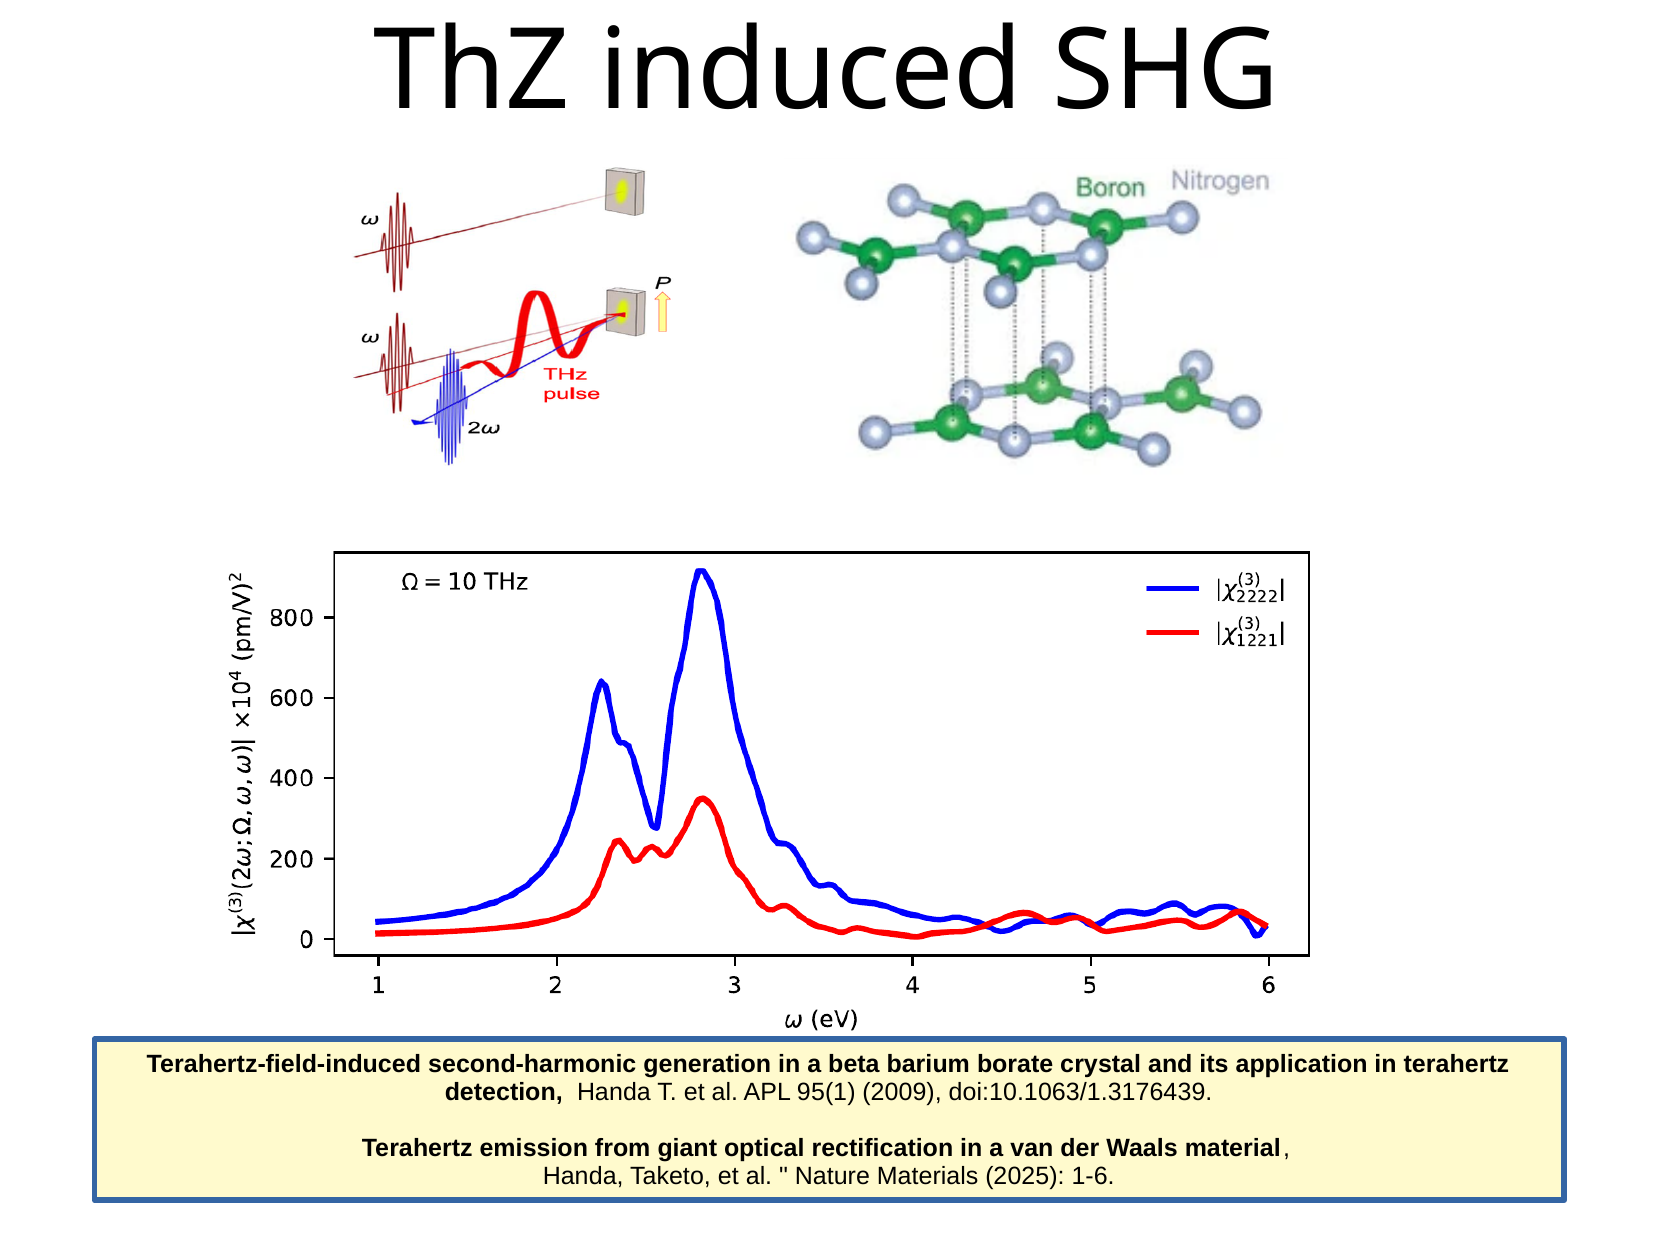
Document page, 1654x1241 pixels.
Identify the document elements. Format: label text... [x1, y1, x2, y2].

picture [200, 507, 1352, 1036]
picture [784, 157, 1288, 497]
picture [345, 165, 686, 473]
text_box Terahertz-field-induced second-harmonic generation in a beta barium borate crystal and its application in terahertz detection, Handa T. et al. APL 95(1) (2009), doi:10.1063/1.3176439. Terahertz emission from giant optical rectification in a van der Waals material, Handa, Taketo, et al. " Nature Materials (2025): 1-6. [94, 1039, 1565, 1201]
title ThZ induced SHG [82, 0, 1571, 146]
